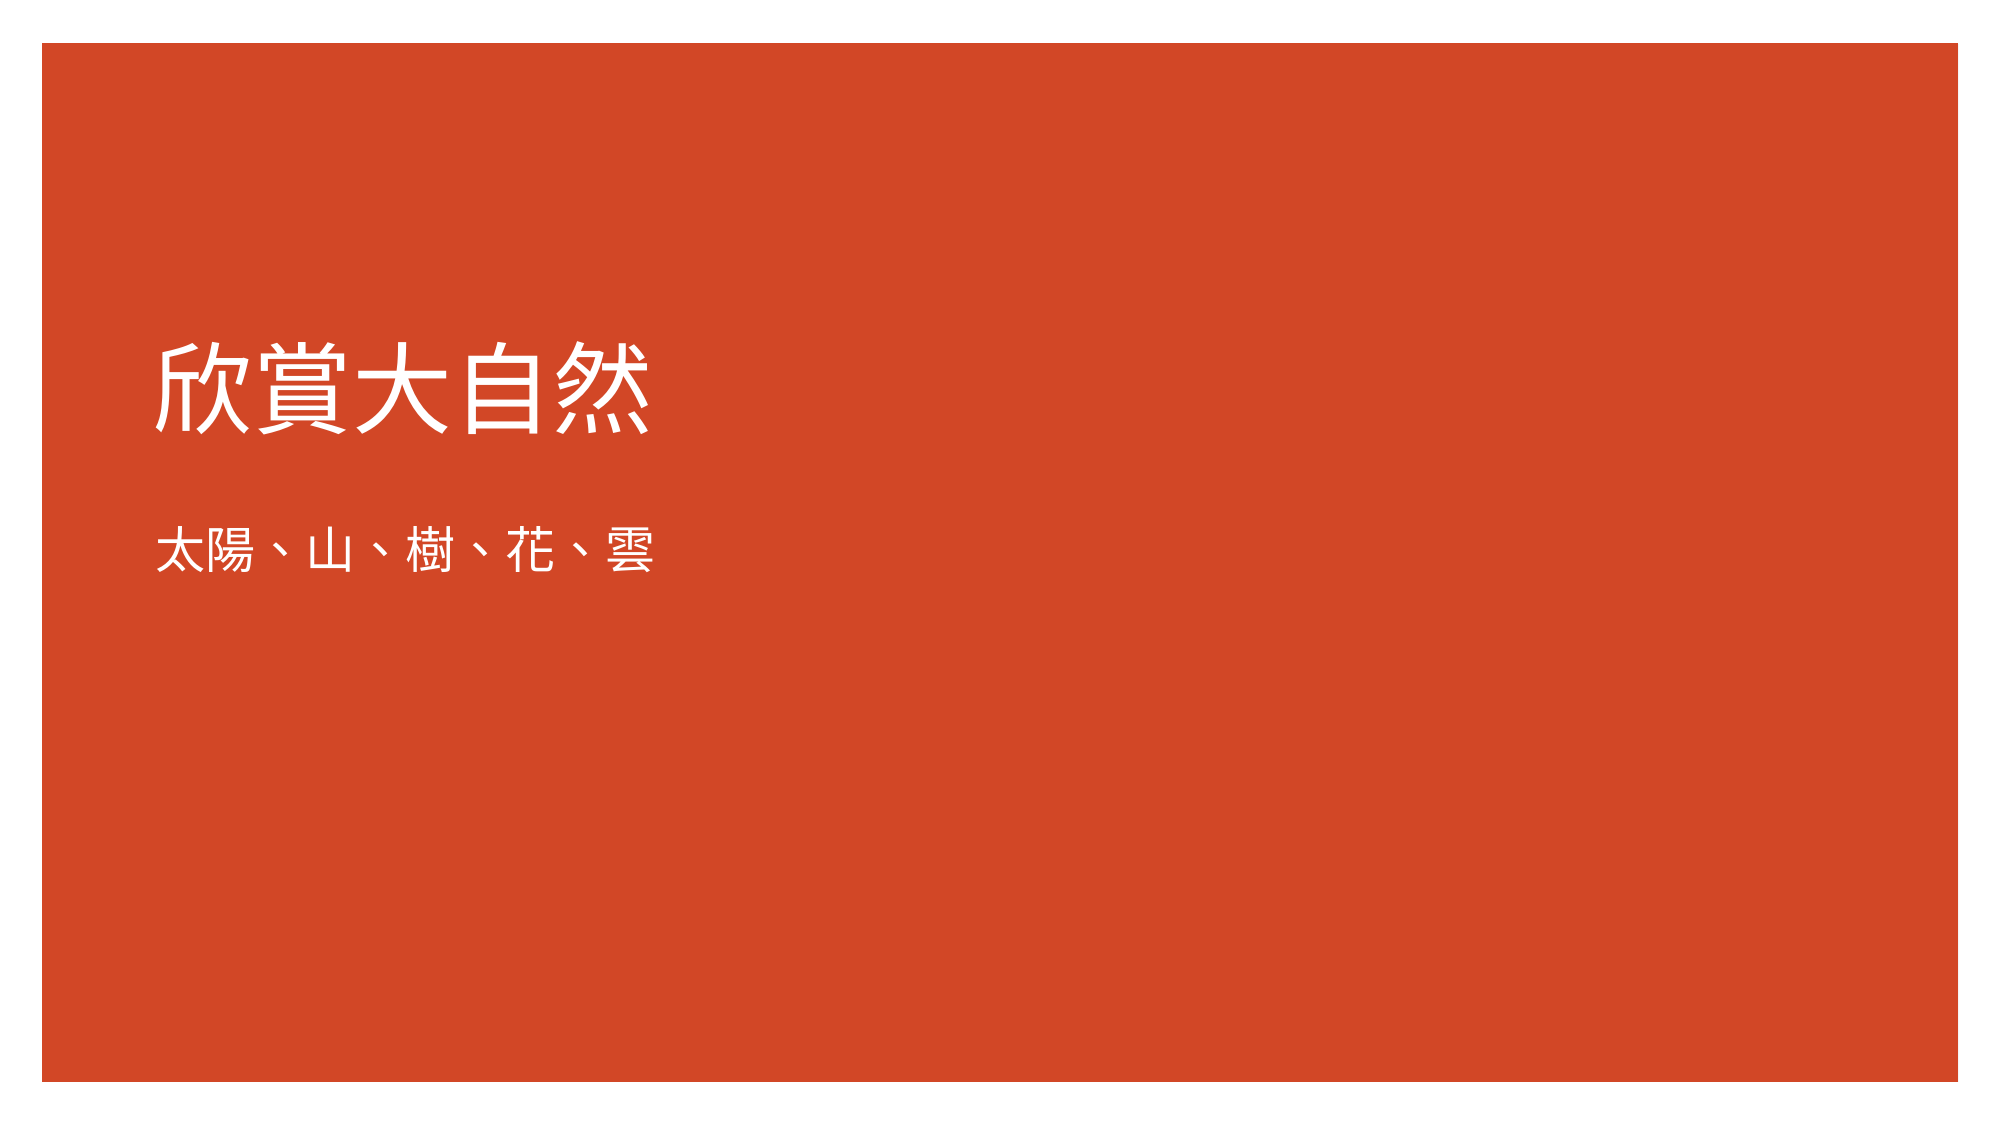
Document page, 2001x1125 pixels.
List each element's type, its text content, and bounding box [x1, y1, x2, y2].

subtitle 太陽、山、樹、花、雲 [140, 481, 1713, 668]
title 欣賞大自然 [137, 190, 1863, 583]
